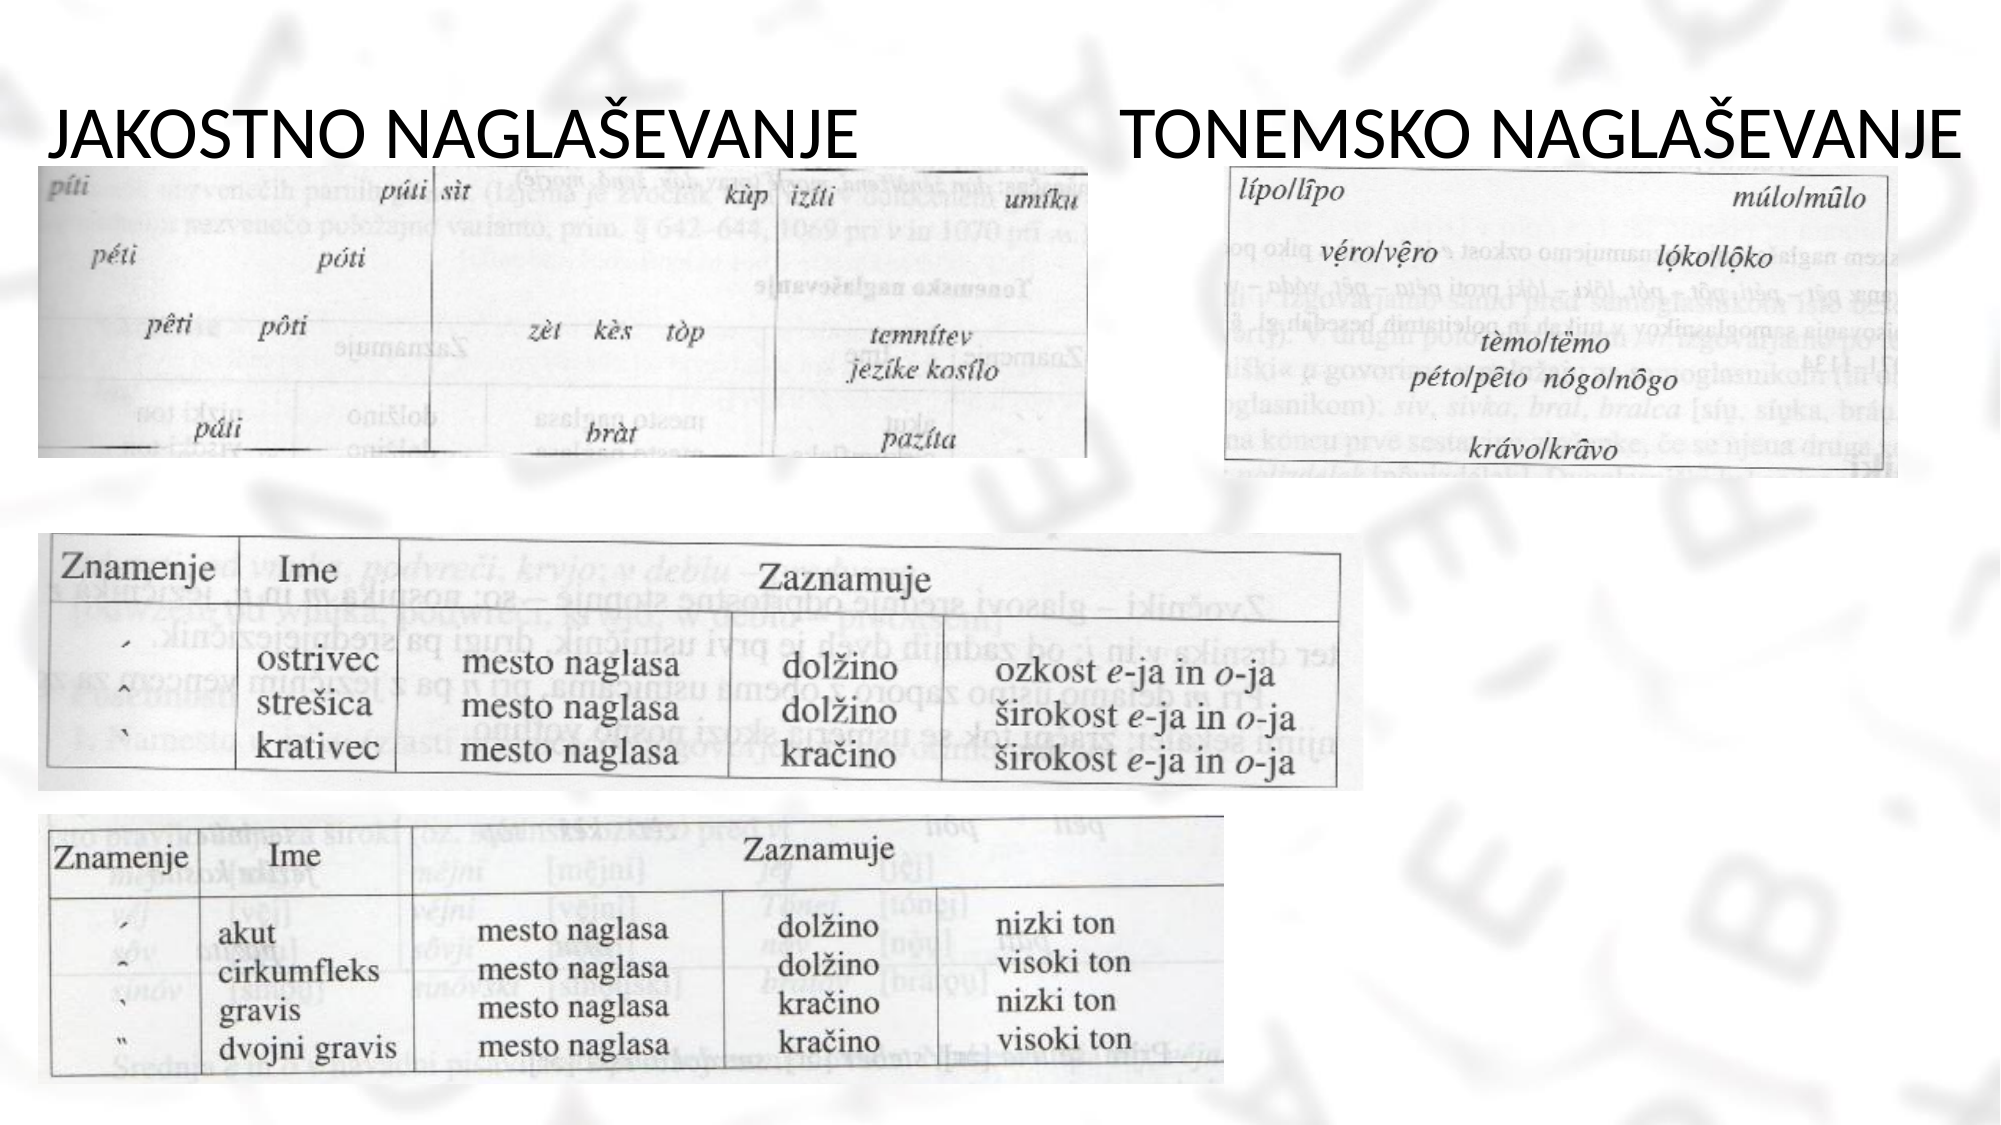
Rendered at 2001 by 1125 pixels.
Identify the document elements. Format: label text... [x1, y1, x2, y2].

text_box JAKOSTNO NAGLAŠEVANJE [32, 75, 1083, 181]
picture [0, 0, 2001, 1125]
text_box TONEMSKO NAGLAŠEVANJE [1104, 75, 2000, 181]
